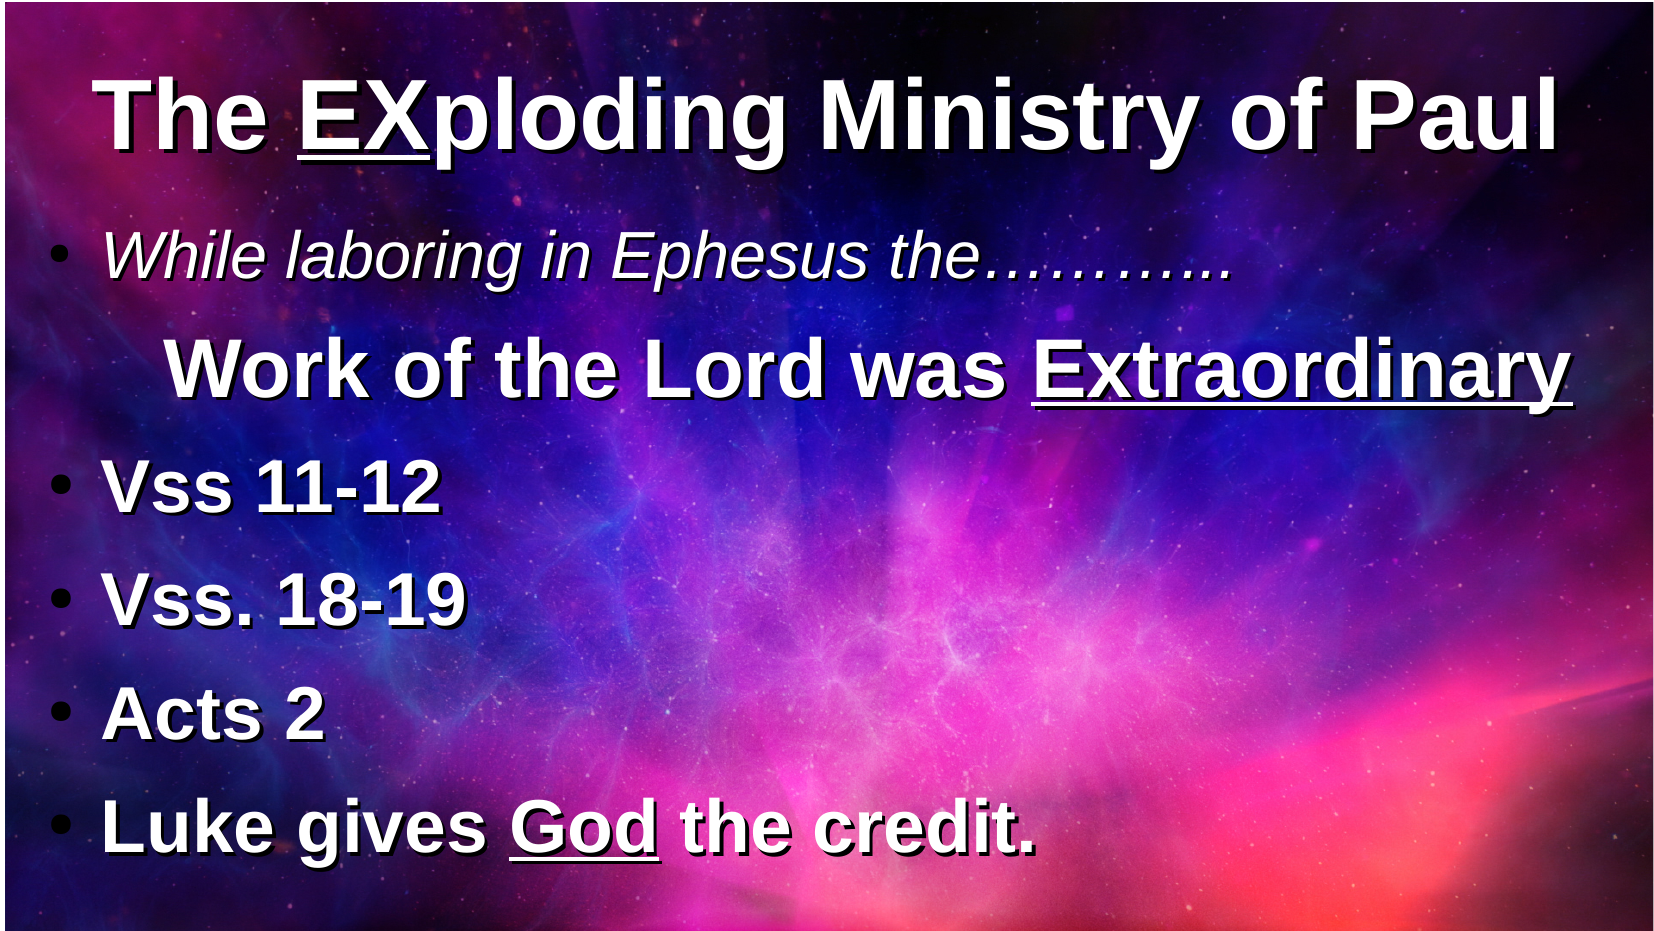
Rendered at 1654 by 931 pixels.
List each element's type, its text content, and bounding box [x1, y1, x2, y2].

list While laboring in Ephesus the………... Work of the Lord was Extraordinary Vss 11-12 Vss. 18-19 Acts 2 Luke gives God the credit. [30, 217, 1636, 916]
picture [5, 2, 1654, 931]
title The EXploding Ministry of Paul [82, 37, 1571, 193]
